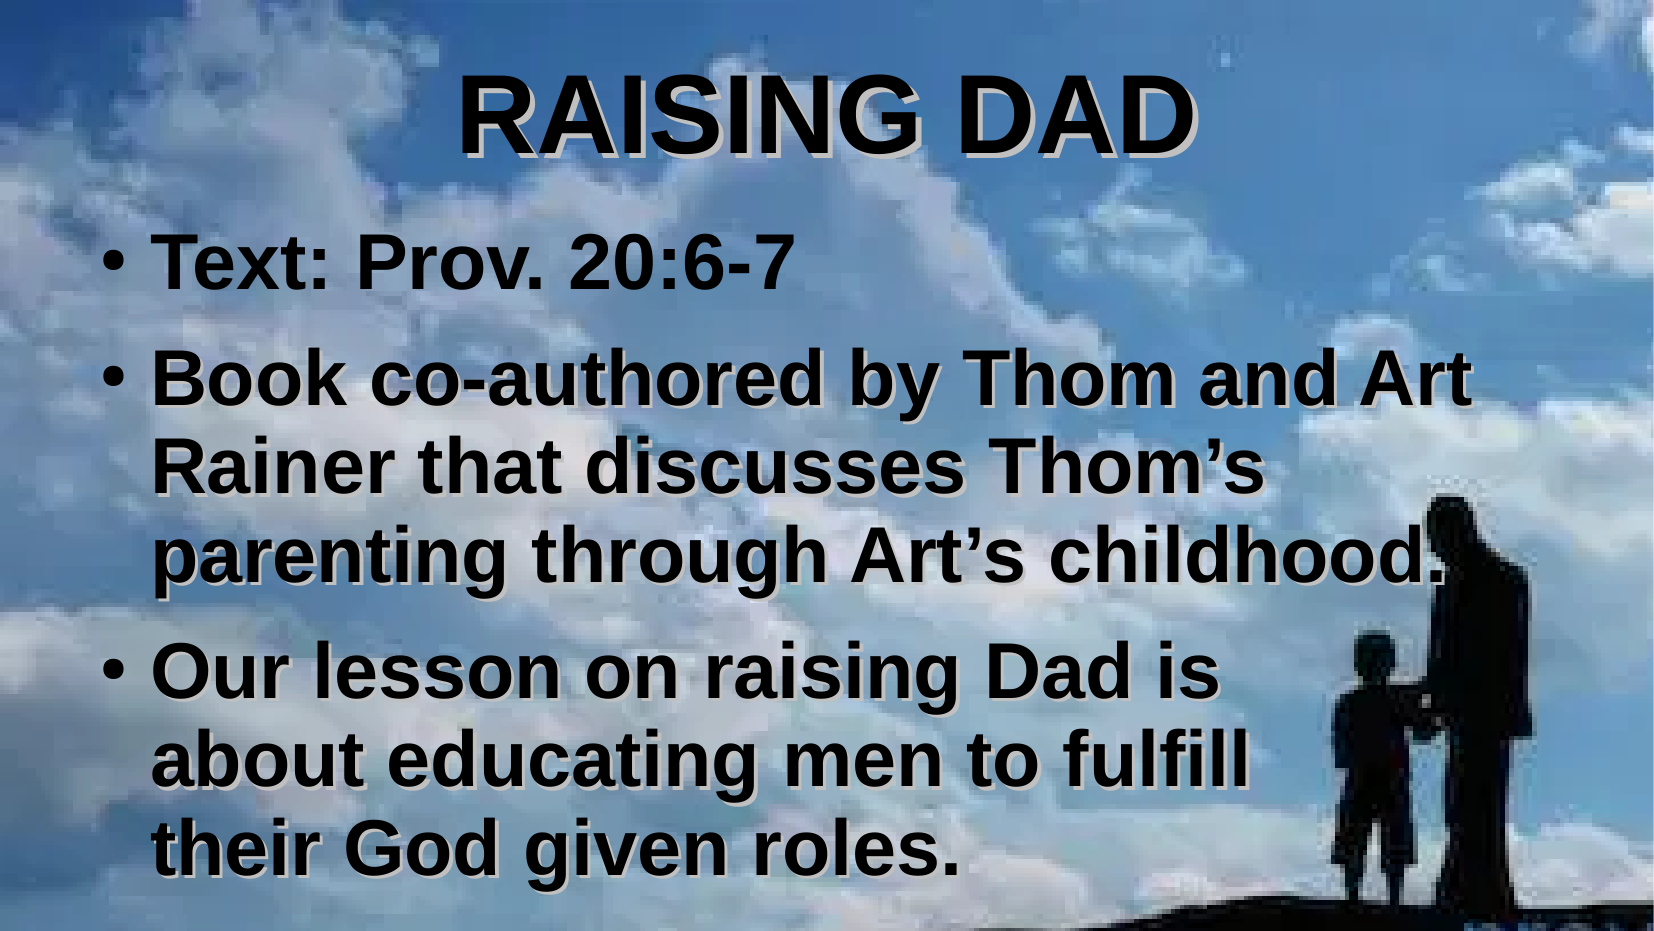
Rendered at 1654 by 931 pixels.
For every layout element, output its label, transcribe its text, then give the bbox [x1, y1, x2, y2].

title RAISING DAD [82, 37, 1571, 193]
picture [0, 0, 1654, 931]
list Text: Prov. 20:6-7 Book co-authored by Thom and Art Rainer that discusses Thom’s parenting through Art’s childhood. Our lesson on raising Dad is about educating men to fulfill their God given roles. [82, 217, 1571, 901]
